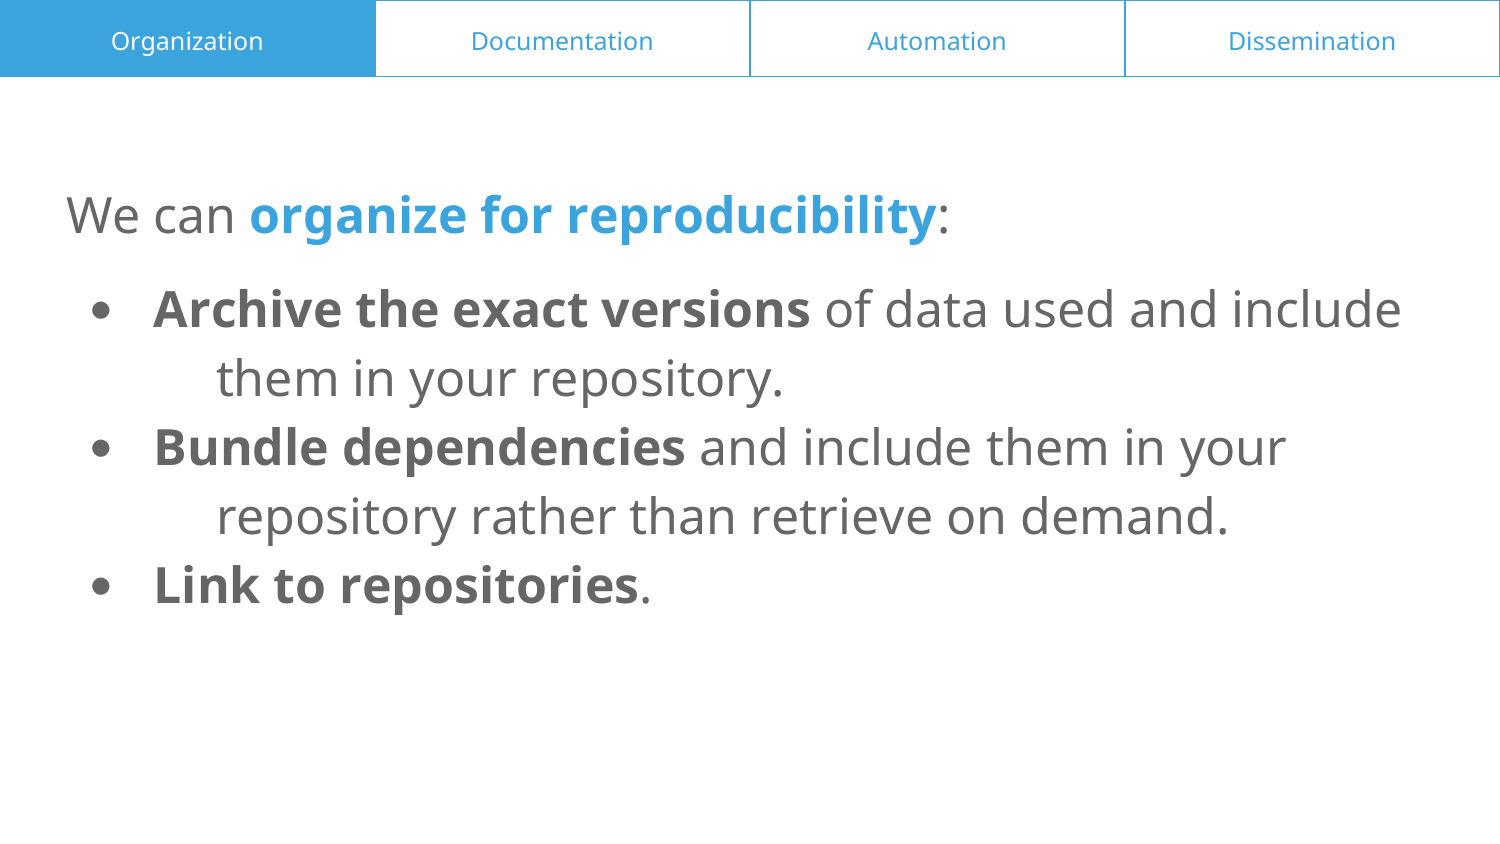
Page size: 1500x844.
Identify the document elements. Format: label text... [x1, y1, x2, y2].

text_box Documentation [375, 0, 749, 77]
text_box Automation [750, 0, 1124, 77]
list We can organize for reproducibility: Archive the exact versions of data used and include them in your repository. Bundle dependencies and include them in your repository rather than retrieve on demand. Link to repositories. [51, 159, 1424, 750]
text_box Dissemination [1125, 0, 1500, 77]
text_box Organization [0, 0, 374, 77]
